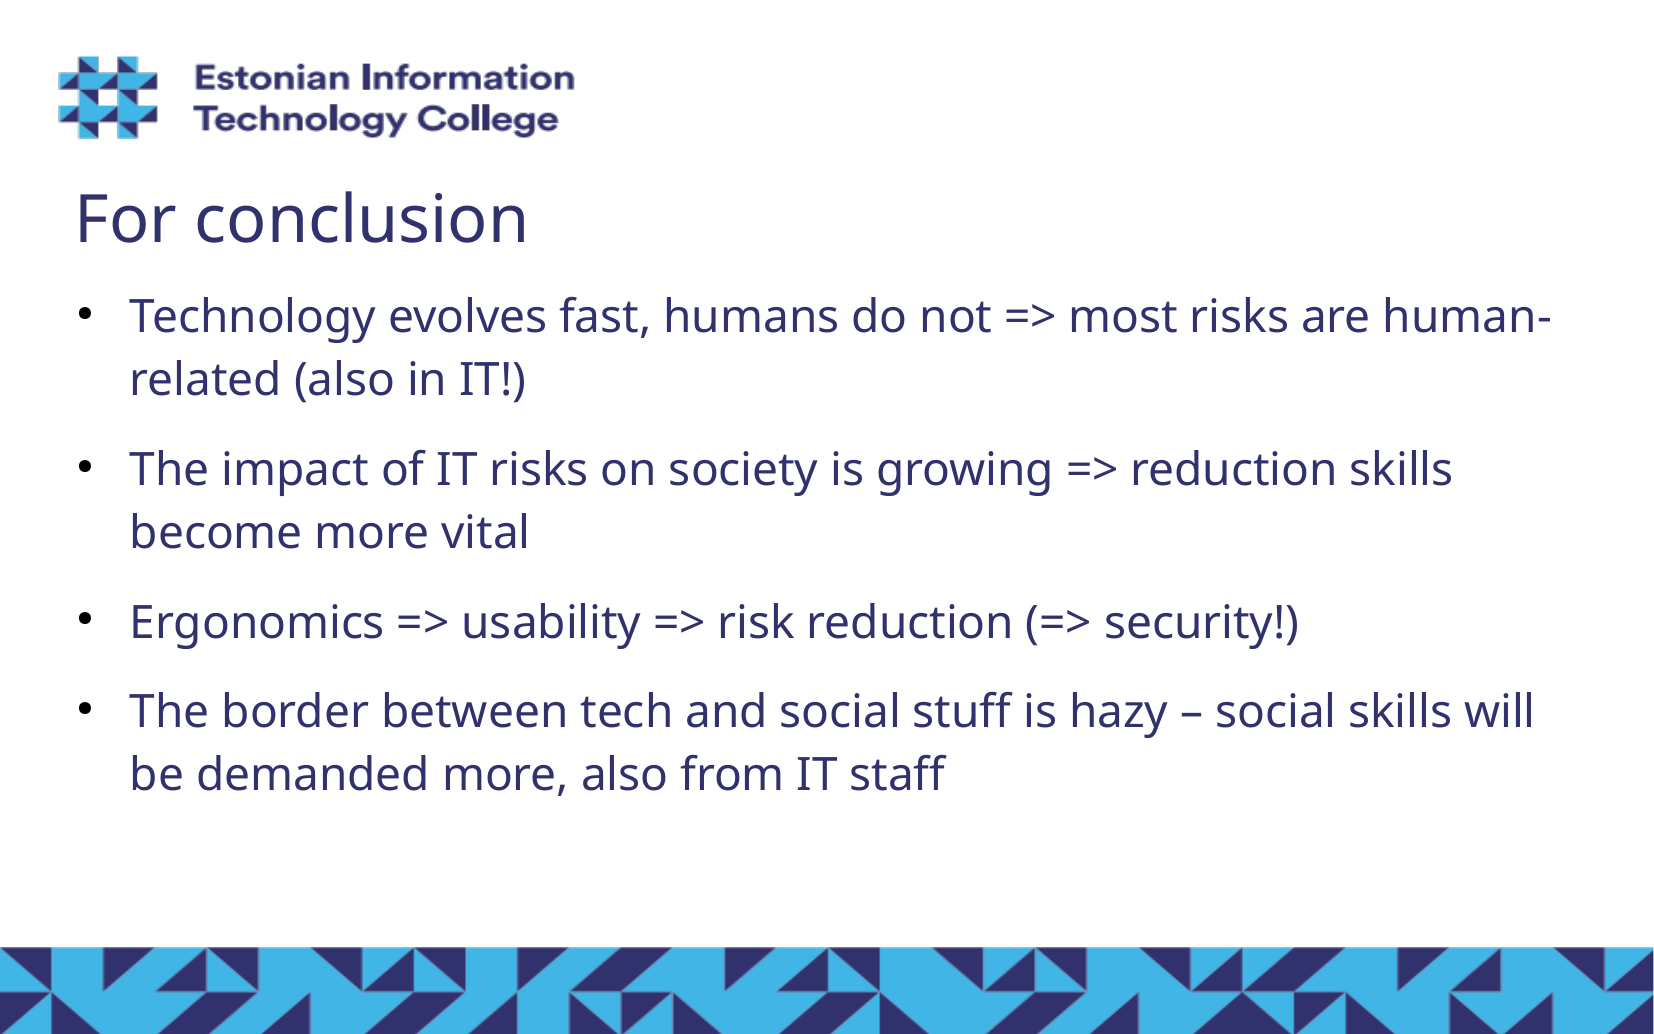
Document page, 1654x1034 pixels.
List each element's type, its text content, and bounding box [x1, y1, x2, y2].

title For conclusion [74, 147, 1542, 283]
list Technology evolves fast, humans do not => most risks are human-related (also in IT!) The impact of IT risks on society is growing => reduction skills become more vital Ergonomics => usability => risk reduction (=> security!) The border between tech and social stuff is hazy – social skills will be demanded more, also from IT staff [59, 283, 1595, 936]
